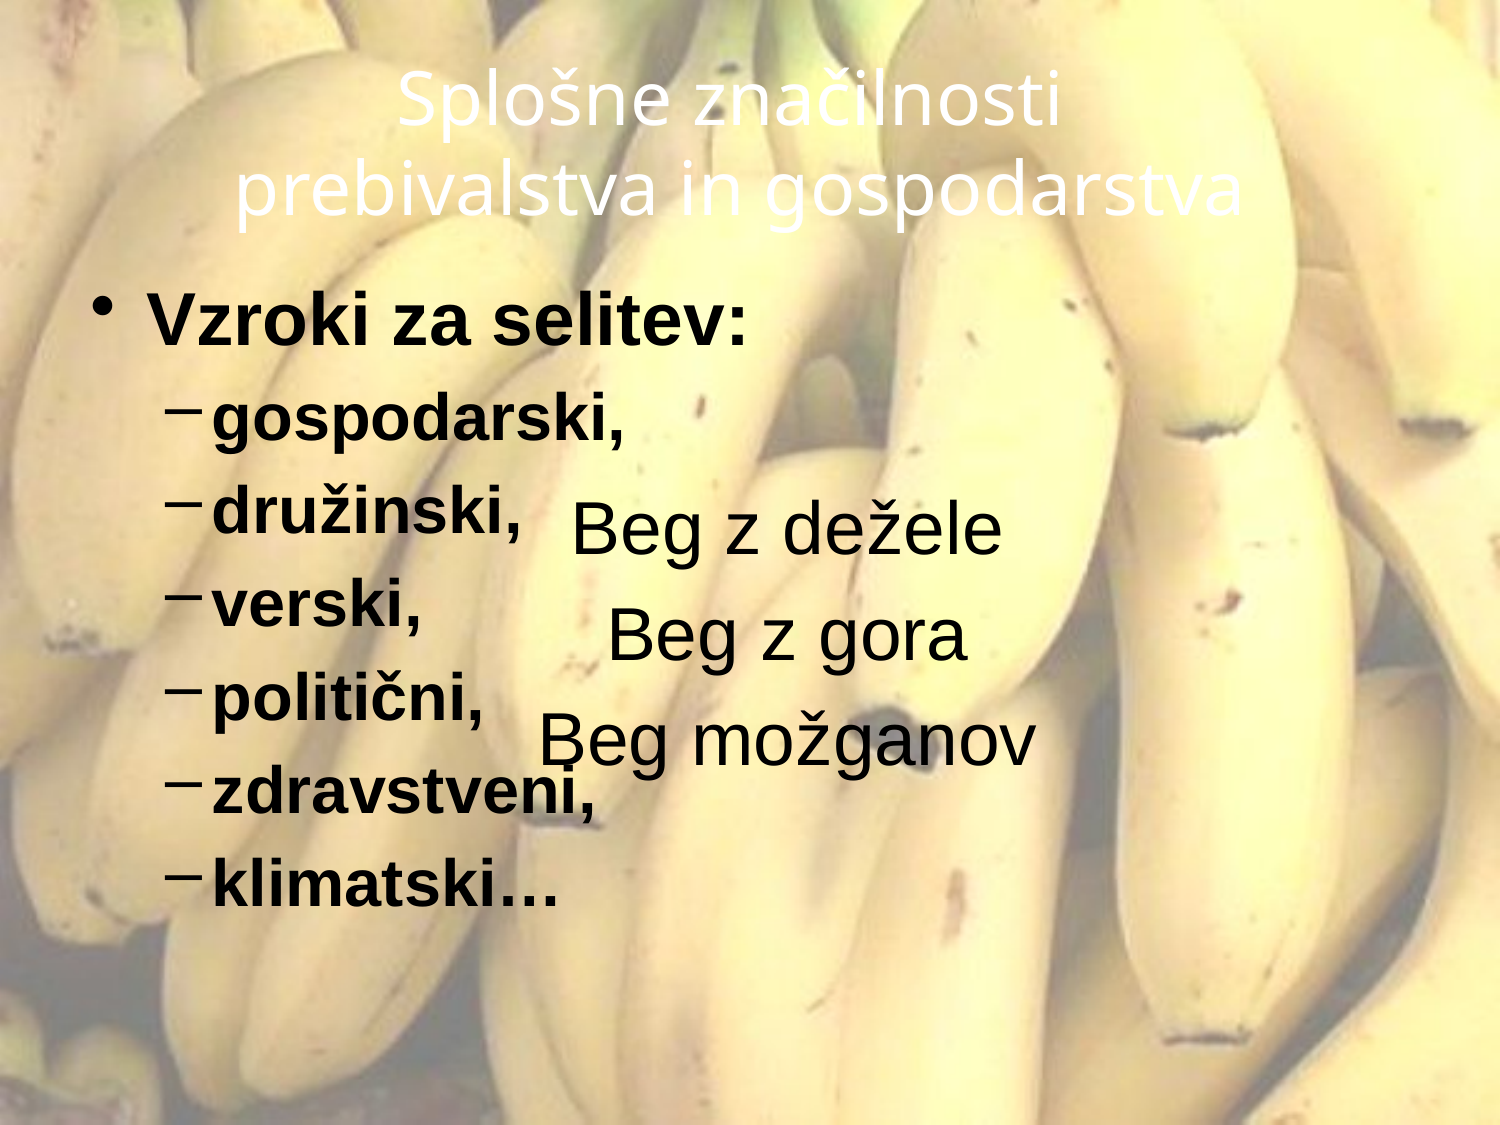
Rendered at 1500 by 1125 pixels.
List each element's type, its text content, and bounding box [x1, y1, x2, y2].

text_box Splošne značilnosti prebivalstva in gospodarstva [123, 42, 1337, 256]
list Beg z dežele Beg z gora Beg možganov [75, 262, 1425, 1005]
picture [0, 0, 1500, 1125]
